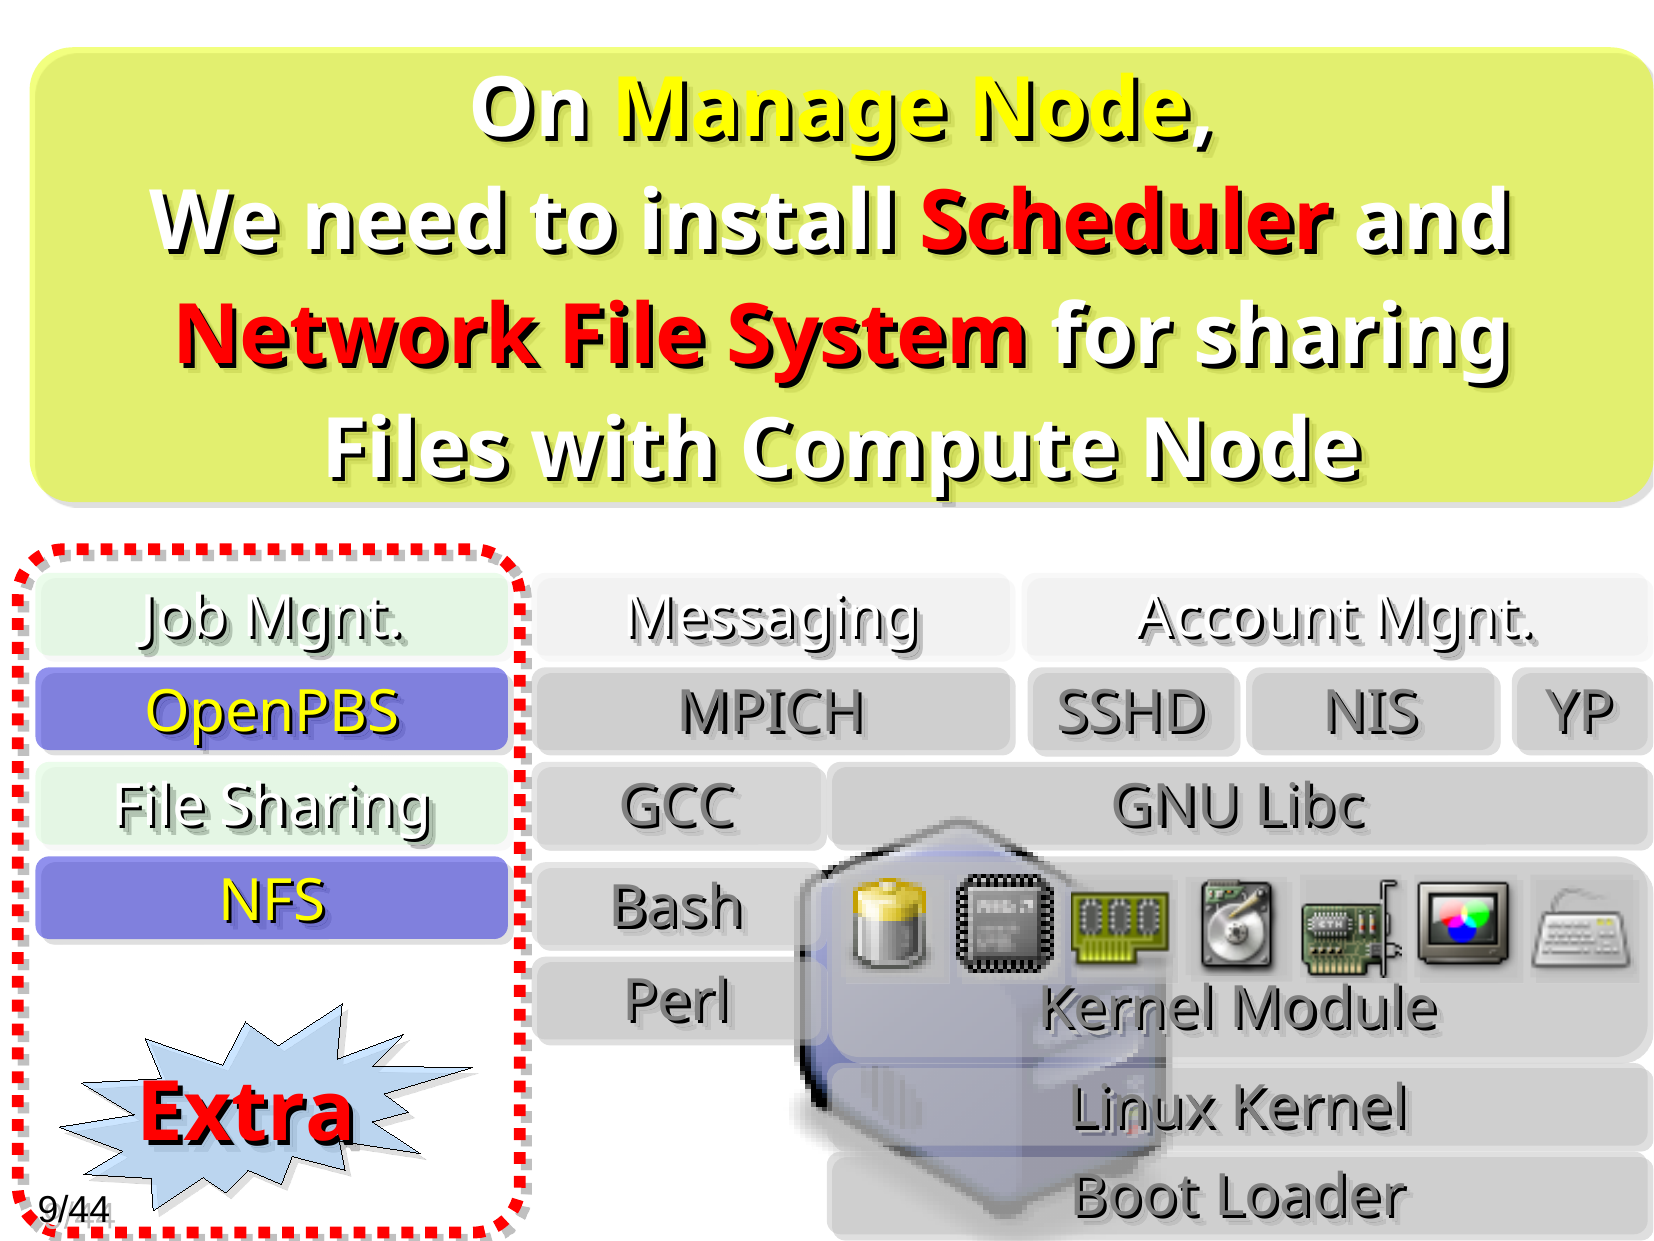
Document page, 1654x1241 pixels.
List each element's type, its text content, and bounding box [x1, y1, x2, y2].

picture [956, 874, 1059, 978]
text_box Kernel Module [826, 856, 1648, 1058]
text_box On Manage Node, We need to install Scheduler and Network File System for sharing Files with Compute Node [29, 47, 1654, 503]
text_box MPICH [531, 667, 1011, 751]
text_box YP [1511, 667, 1648, 751]
picture [1414, 874, 1518, 978]
picture [767, 803, 1211, 1241]
text_box Linux Kernel [826, 1062, 1648, 1146]
text_box NIS [1246, 667, 1495, 751]
text_box Boot Loader [826, 1151, 1648, 1235]
text_box NFS [35, 856, 508, 940]
text_box Job Mgnt. [35, 572, 508, 656]
text_box GCC [531, 761, 821, 845]
text_box Account Mgnt. [1021, 572, 1648, 656]
text_box Bash [531, 862, 821, 945]
text_box File Sharing [35, 761, 508, 845]
text_box <編號>/44 [0, 1181, 148, 1239]
text_box OpenPBS [35, 667, 508, 751]
text_box GNU Libc [826, 761, 1648, 845]
picture [1185, 876, 1287, 976]
picture [1530, 874, 1634, 978]
text_box Perl [531, 956, 822, 1040]
picture [841, 874, 944, 978]
picture [1300, 874, 1402, 978]
text_box Extra [59, 1003, 473, 1211]
picture [1071, 874, 1173, 978]
text_box SSHD [1027, 667, 1235, 751]
text_box Messaging [531, 572, 1010, 656]
